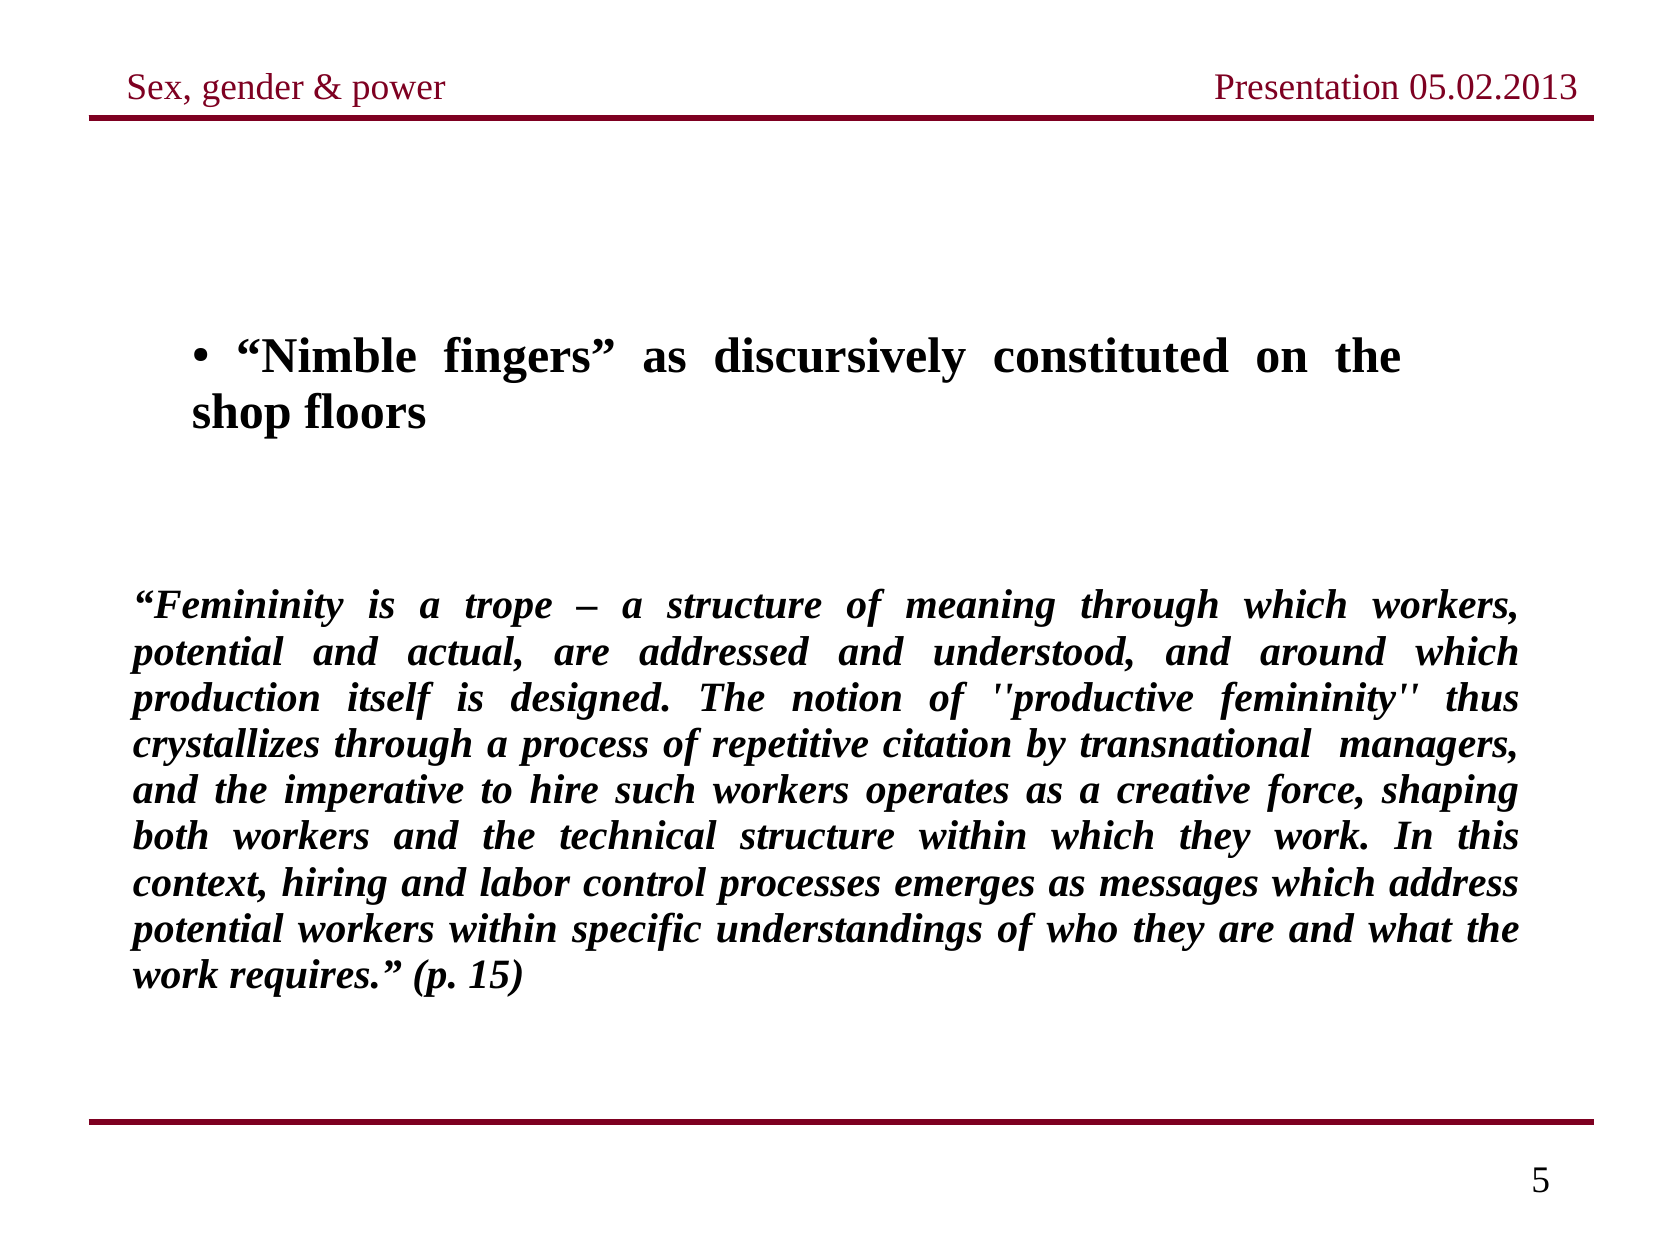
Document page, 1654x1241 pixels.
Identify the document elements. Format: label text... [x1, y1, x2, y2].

text_box “Nimble fingers” as discursively constituted on the shop floors [177, 265, 1418, 447]
text_box Sex, gender & power Presentation 05.02.2013 [88, 59, 1595, 116]
text_box “Femininity is a trope – a structure of meaning through which workers, potential and actual, are addressed and understood, and around which production itself is designed. The notion of ''productive femininity'' thus crystallizes through a process of repetitive citation by transnational managers, and the imperative to hire such workers operates as a creative force, shaping both workers and the technical structure within which they work. In this context, hiring and labor control processes emerges as messages which address potential workers within specific understandings of who they are and what the work requires.” (p. 15) [118, 481, 1536, 1006]
text_box <numéro> [1417, 1151, 1565, 1208]
